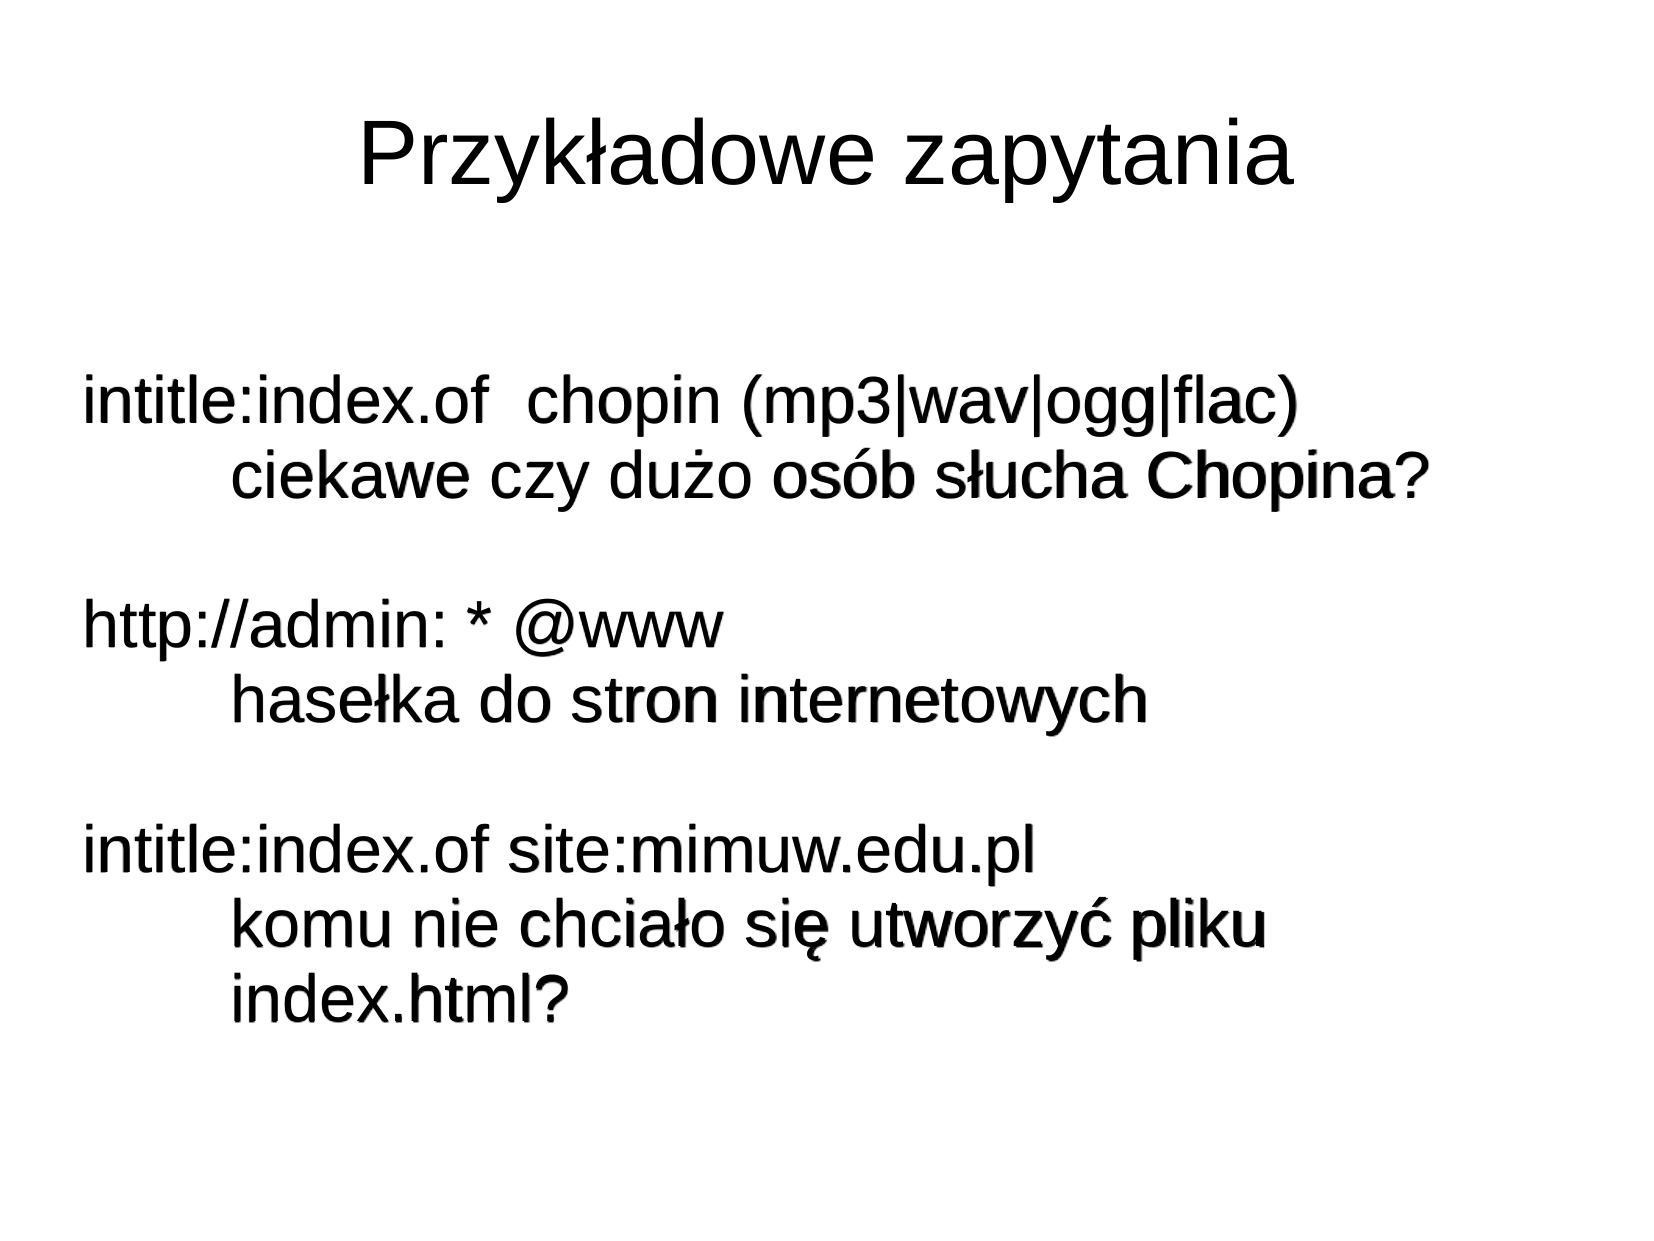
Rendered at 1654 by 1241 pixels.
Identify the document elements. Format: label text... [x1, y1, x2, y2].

title Przykładowe zapytania [82, 49, 1571, 257]
subtitle intitle:index.of chopin (mp3|wav|ogg|flac) ciekawe czy dużo osób słucha Chopina? http://admin: * @www hasełka do stron internetowych intitle:index.of site:mimuw.edu.pl komu nie chciało się utworzyć pliku index.html? [82, 290, 1571, 1109]
